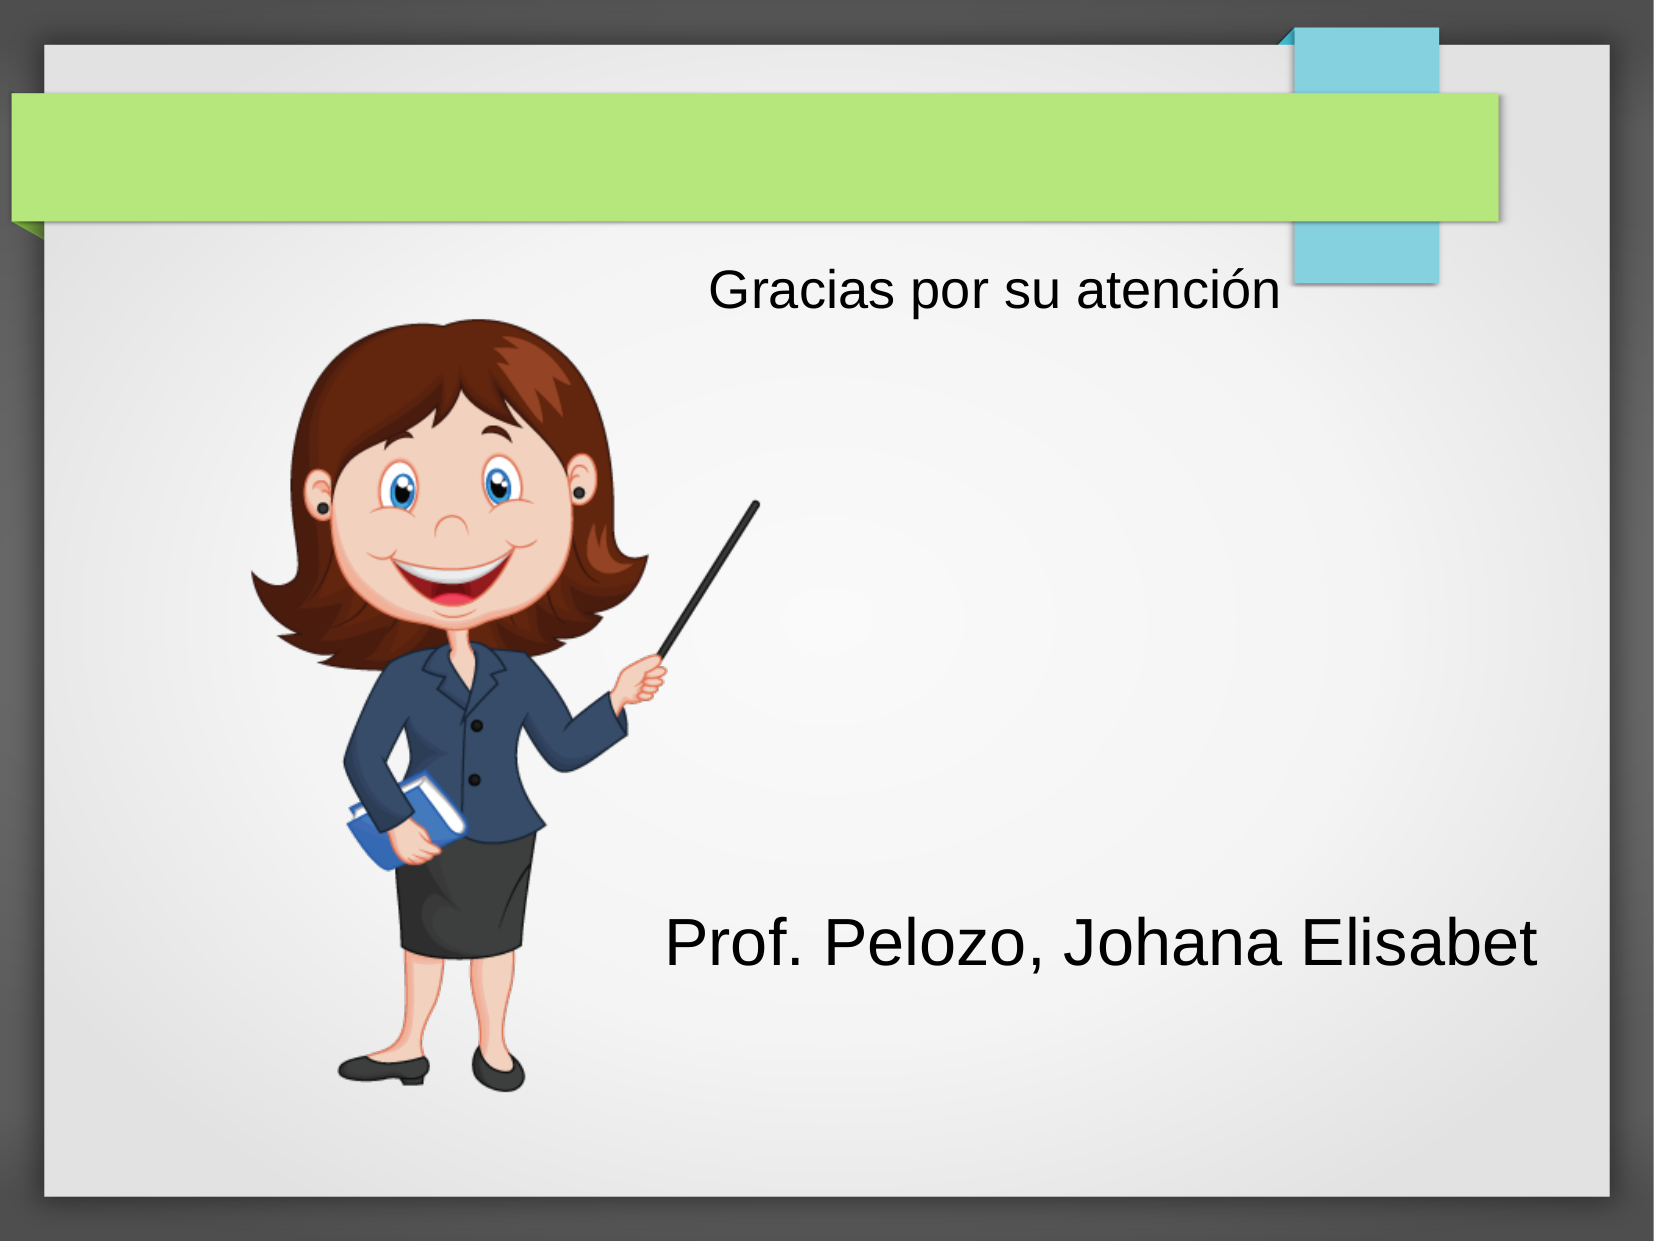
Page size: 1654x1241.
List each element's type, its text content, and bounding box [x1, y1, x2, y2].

picture [0, 0, 1654, 1241]
text_box Gracias por su atención [637, 259, 1445, 350]
text_box Prof. Pelozo, Johana Elisabet [578, 897, 1619, 1028]
